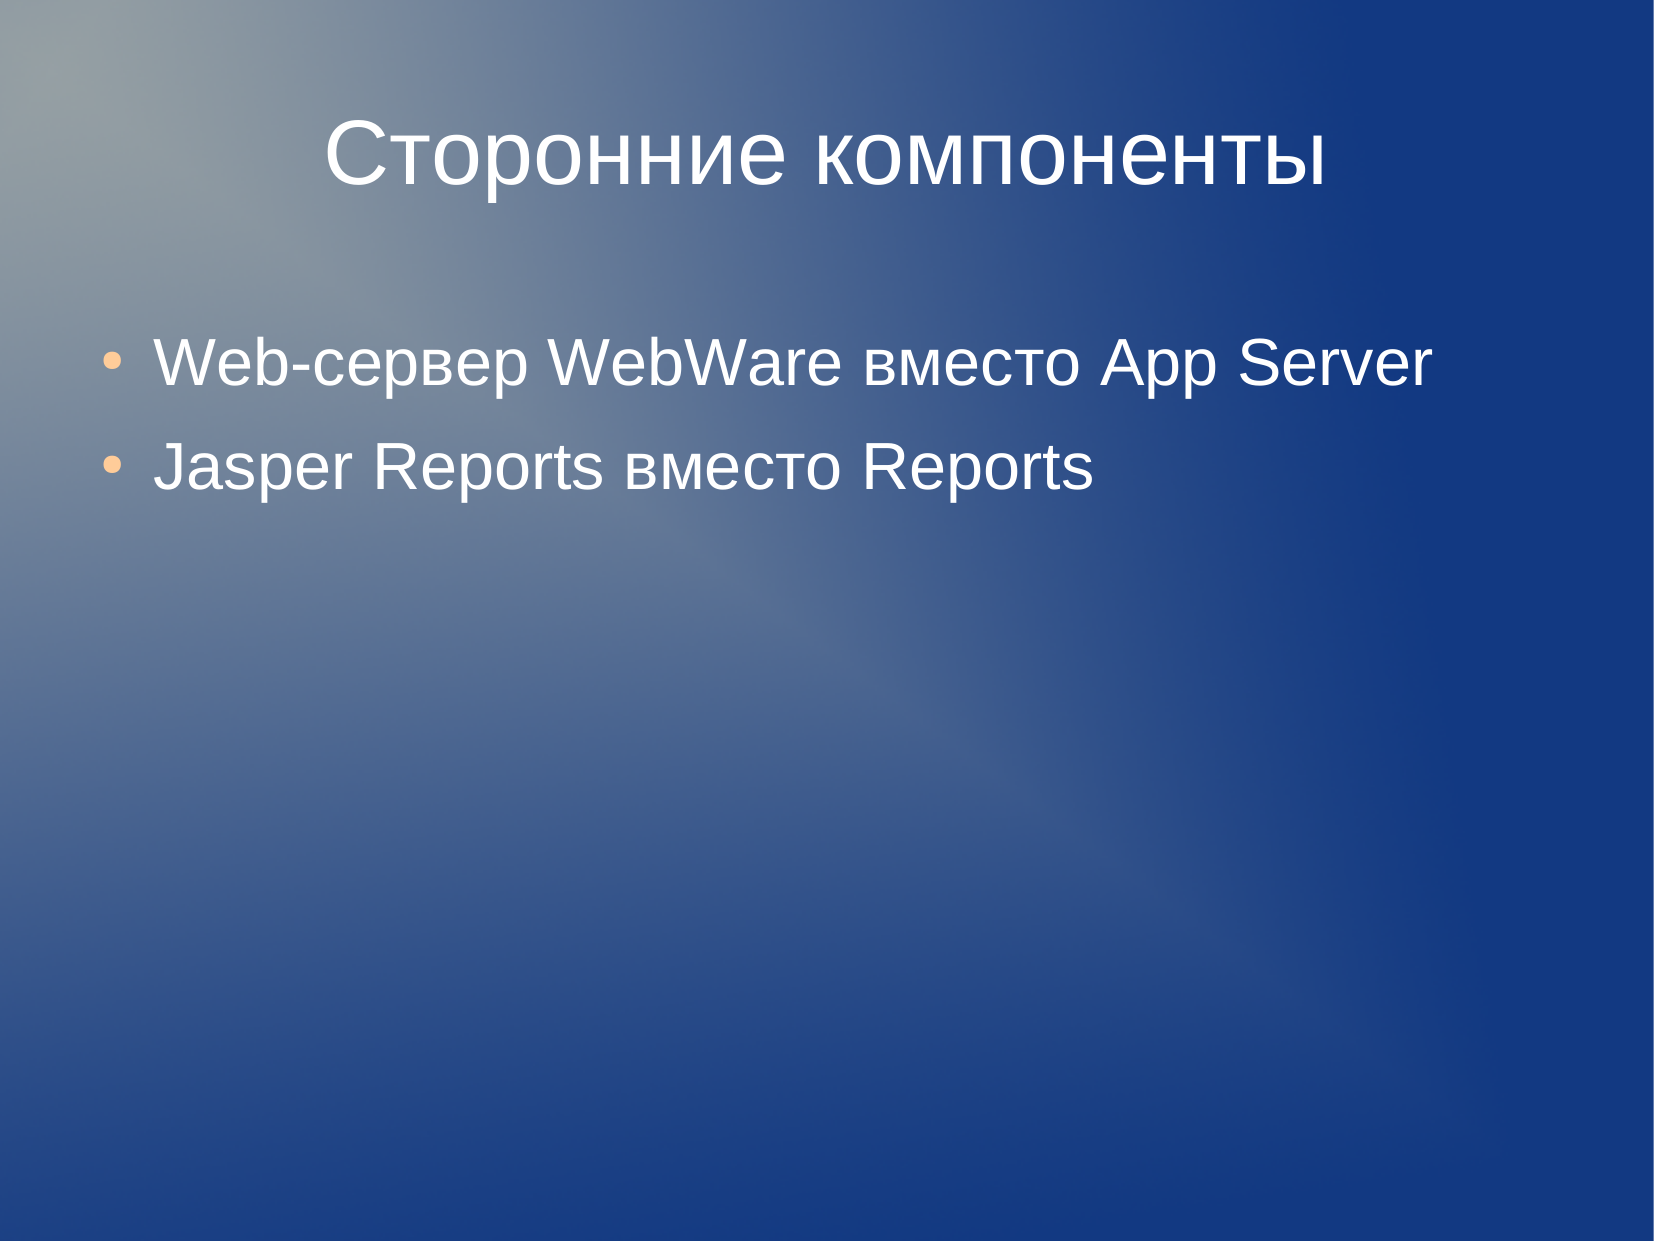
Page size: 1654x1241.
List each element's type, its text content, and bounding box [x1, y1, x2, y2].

picture [0, 0, 1654, 1241]
list Web-сервер WebWare вместо App Server Jasper Reports вместо Reports [82, 324, 1571, 1109]
title Сторонние компоненты [82, 49, 1571, 257]
